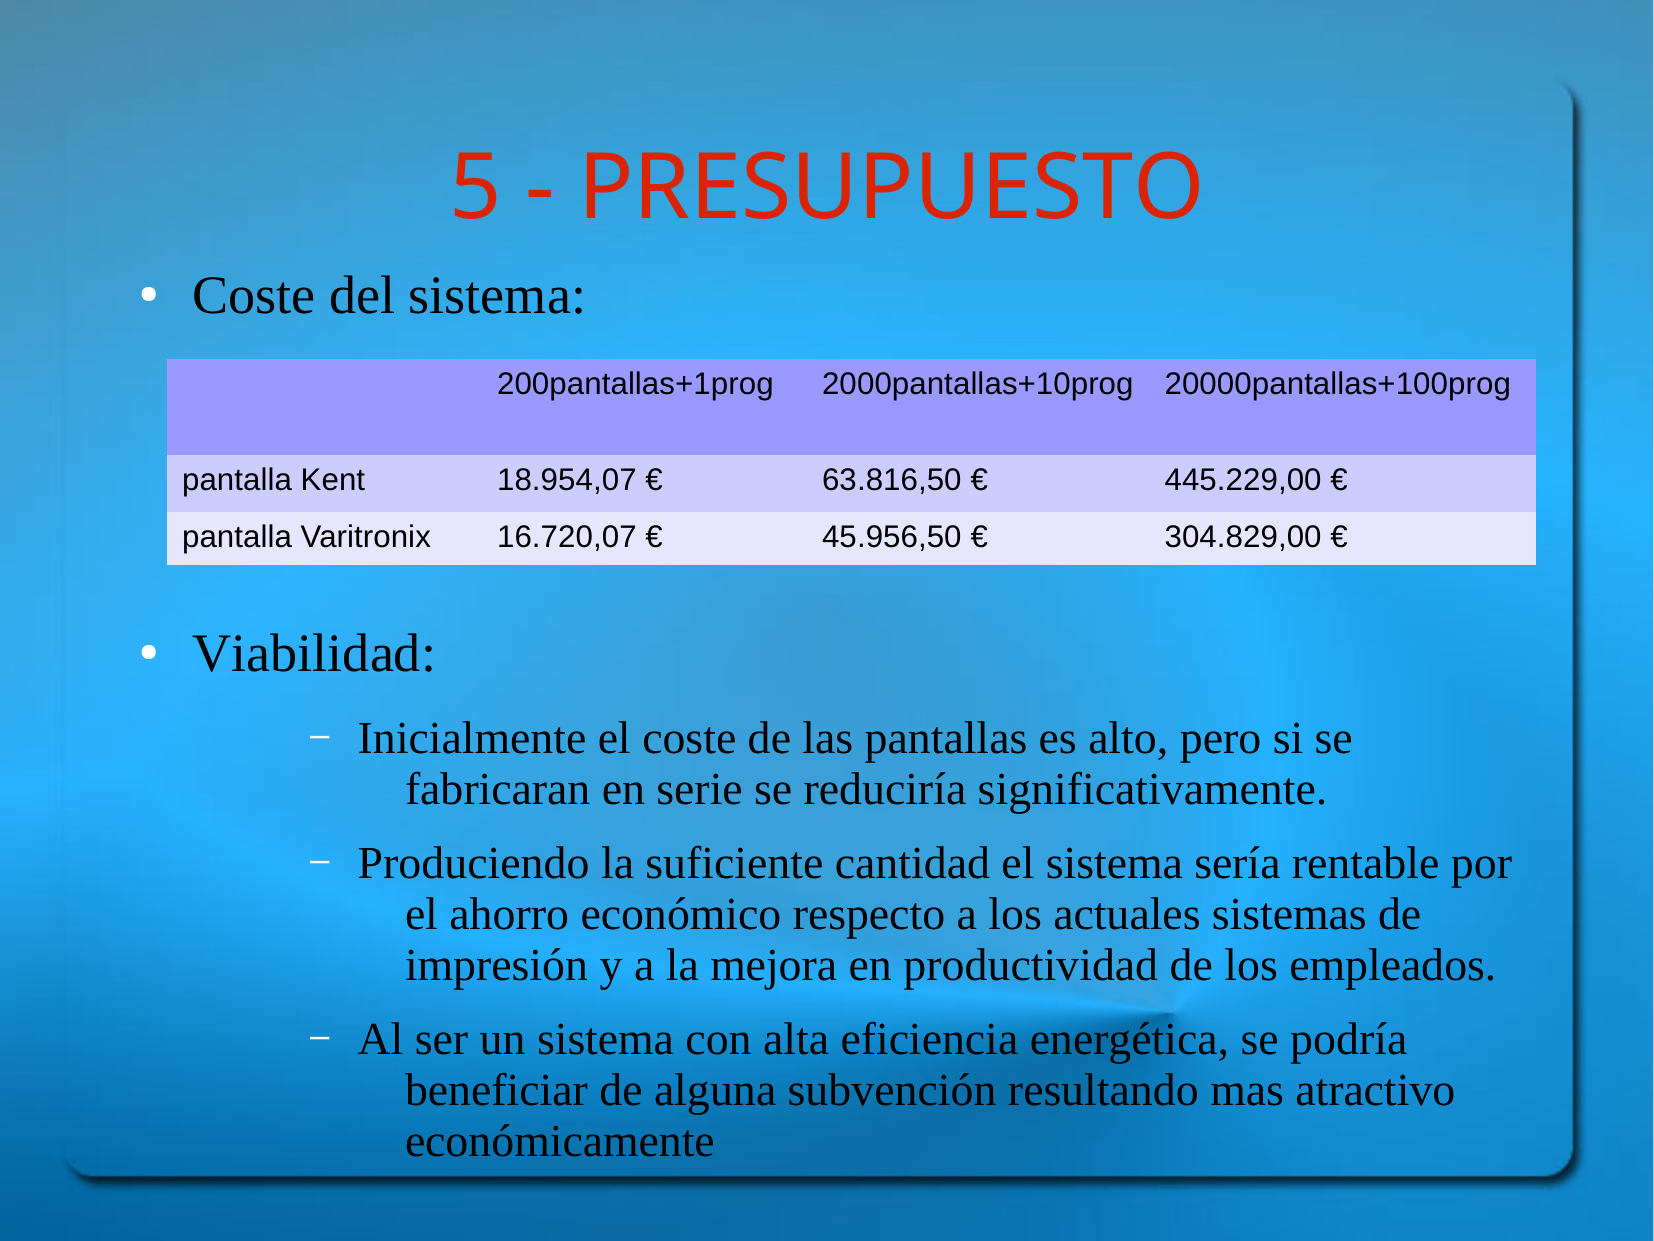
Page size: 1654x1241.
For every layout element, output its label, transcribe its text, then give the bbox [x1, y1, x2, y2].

title 5 - PRESUPUESTO [121, 119, 1534, 248]
table_header 20000pantallas+100prog [1150, 359, 1536, 455]
table_cell pantalla Varitronix [167, 512, 482, 565]
picture [0, 0, 1654, 1241]
table_cell 16.720,07 € [482, 512, 807, 565]
table_cell 304.829,00 € [1150, 512, 1536, 565]
table_cell 18.954,07 € [482, 455, 807, 512]
table_cell pantalla Kent [167, 455, 482, 512]
table_cell 45.956,50 € [807, 512, 1150, 565]
table_header [167, 359, 482, 455]
table_header 2000pantallas+10prog [807, 359, 1150, 455]
table_cell 445.229,00 € [1150, 455, 1536, 512]
table_cell 63.816,50 € [807, 455, 1150, 512]
table_header 200pantallas+1prog [482, 359, 807, 455]
list Coste del sistema: Viabilidad: Inicialmente el coste de las pantallas es alto, pero si se fabricaran en serie se reduciría significativamente. Produciendo la suficiente cantidad el sistema sería rentable por el ahorro económico respecto a los actuales sistemas de impresión y a la mejora en productividad de los empleados. Al ser un sistema con alta eficiencia energética, se podría beneficiar de alguna subvención resultando mas atractivo económicamente [121, 265, 1534, 1174]
